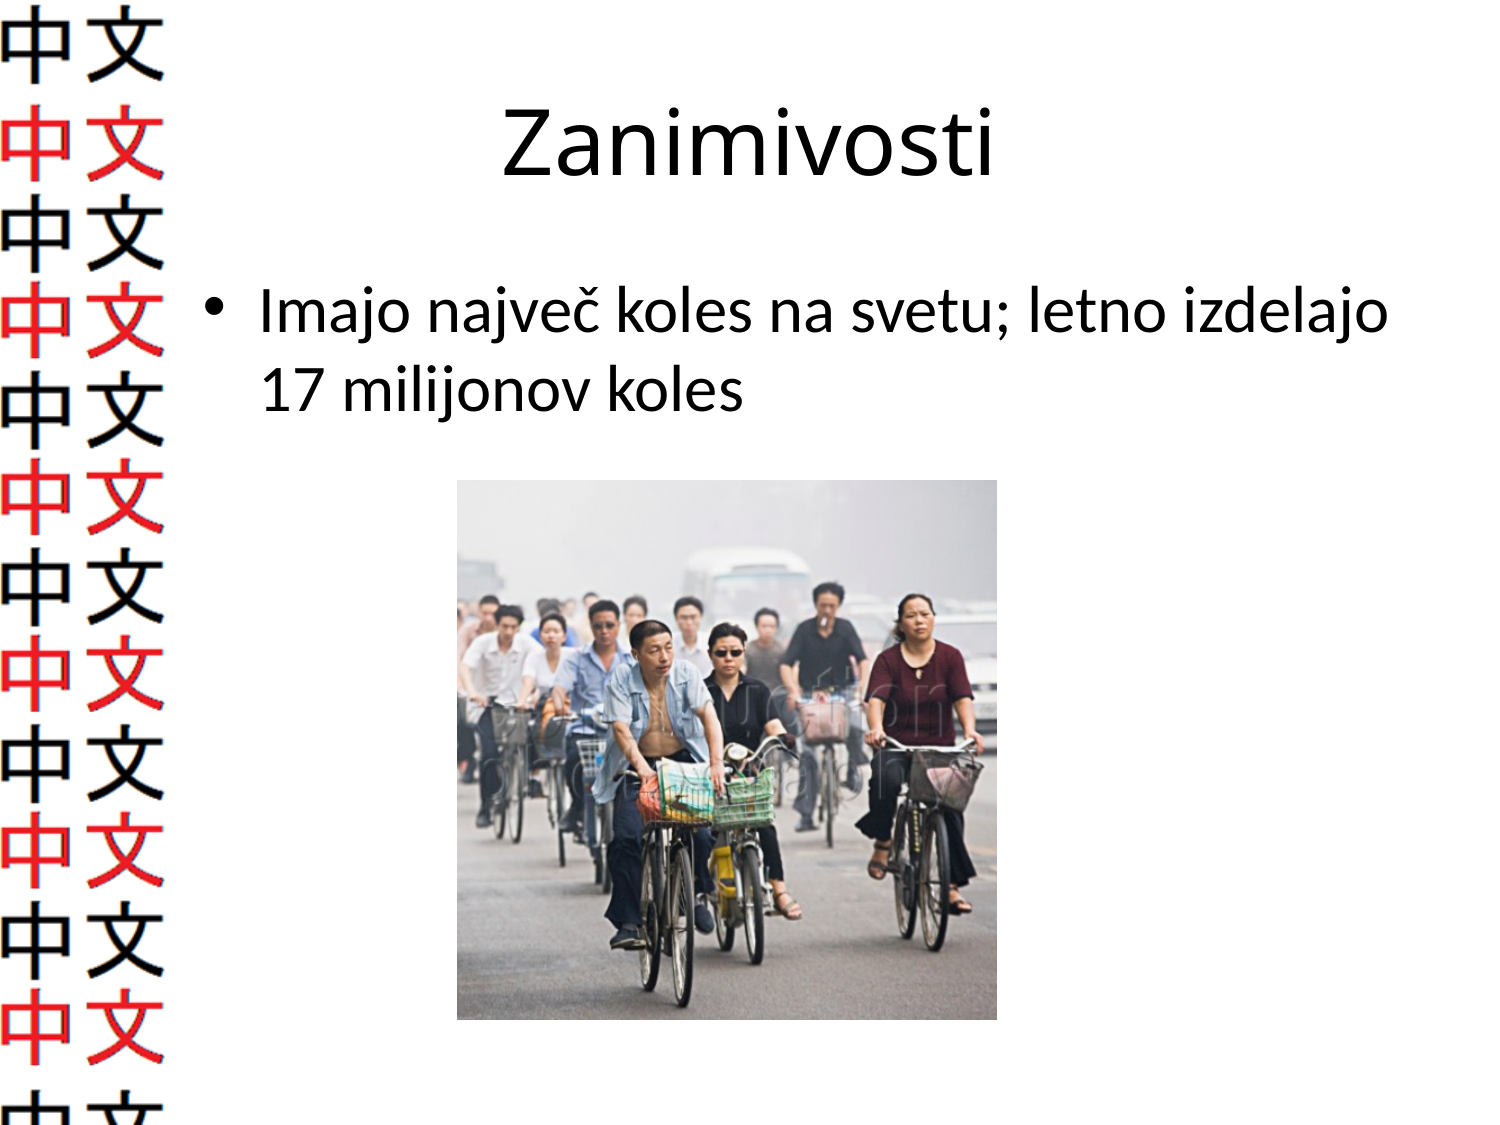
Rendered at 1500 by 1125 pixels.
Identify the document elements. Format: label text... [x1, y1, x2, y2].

picture [457, 480, 997, 1020]
title Zanimivosti [186, 45, 1425, 233]
list Imajo največ koles na svetu; letno izdelajo 17 milijonov koles [187, 257, 1425, 1005]
picture [0, 0, 186, 1125]
